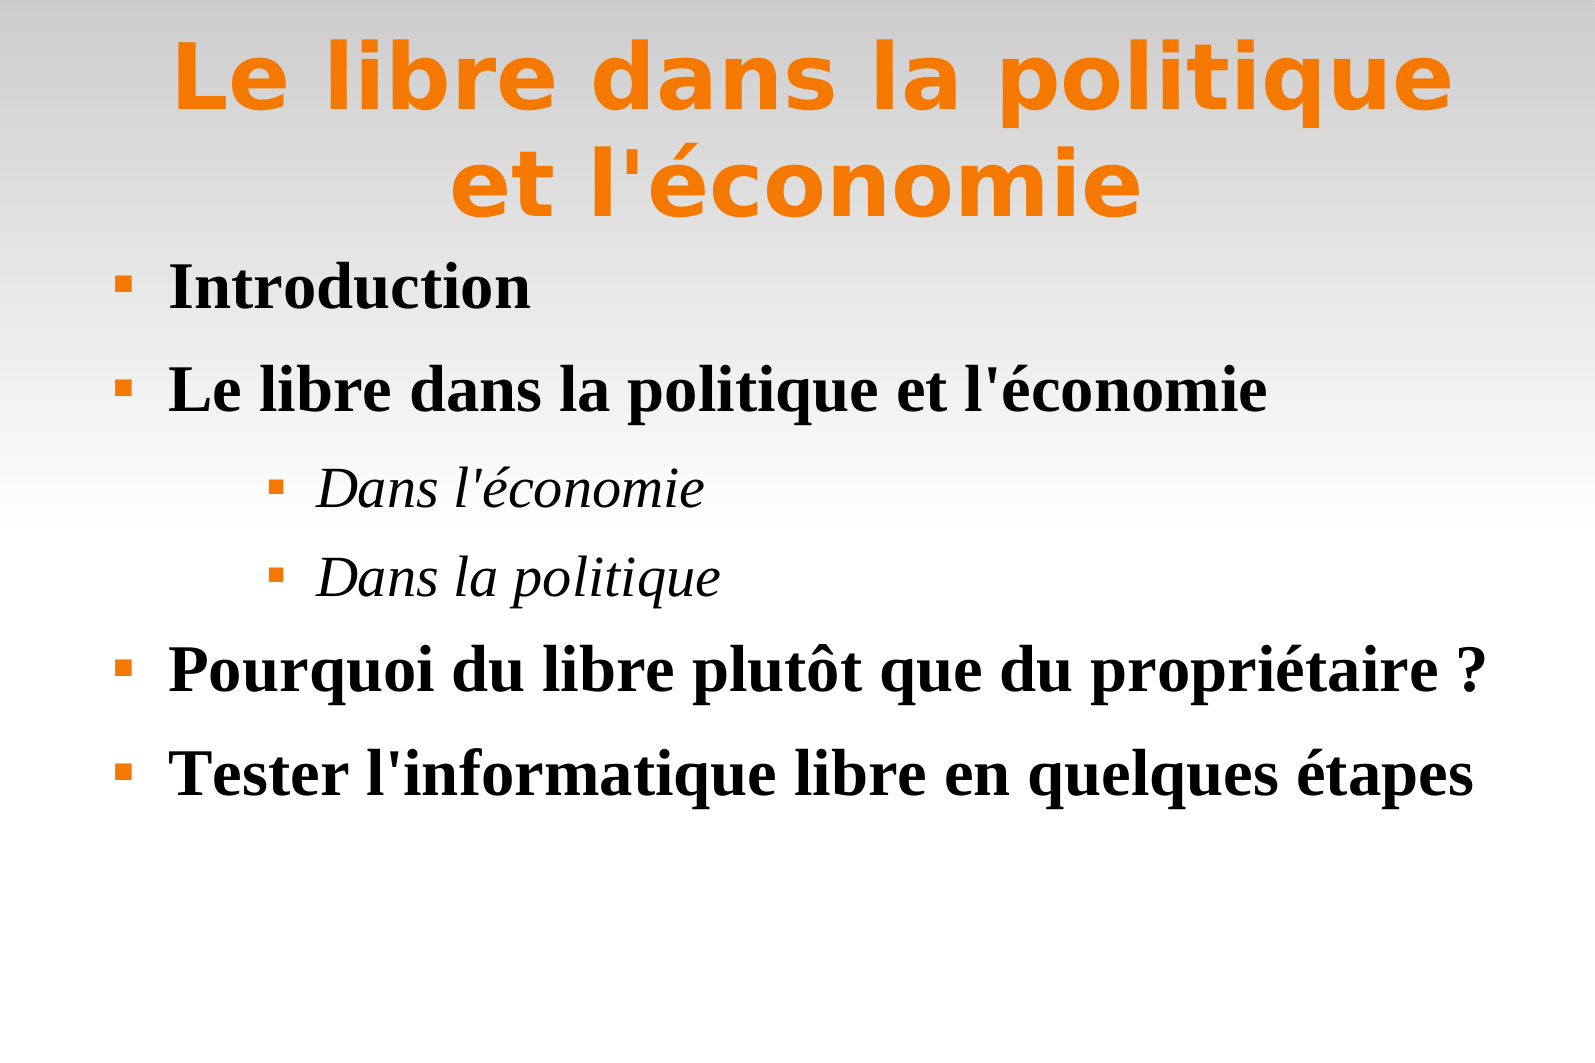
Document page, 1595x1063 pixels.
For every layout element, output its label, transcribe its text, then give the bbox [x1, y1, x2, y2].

title Le libre dans la politique et l'économie [79, 24, 1515, 239]
list Introduction Le libre dans la politique et l'économie Dans l'économie Dans la politique Pourquoi du libre plutôt que du propriétaire ? Tester l'informatique libre en quelques étapes [79, 248, 1515, 951]
